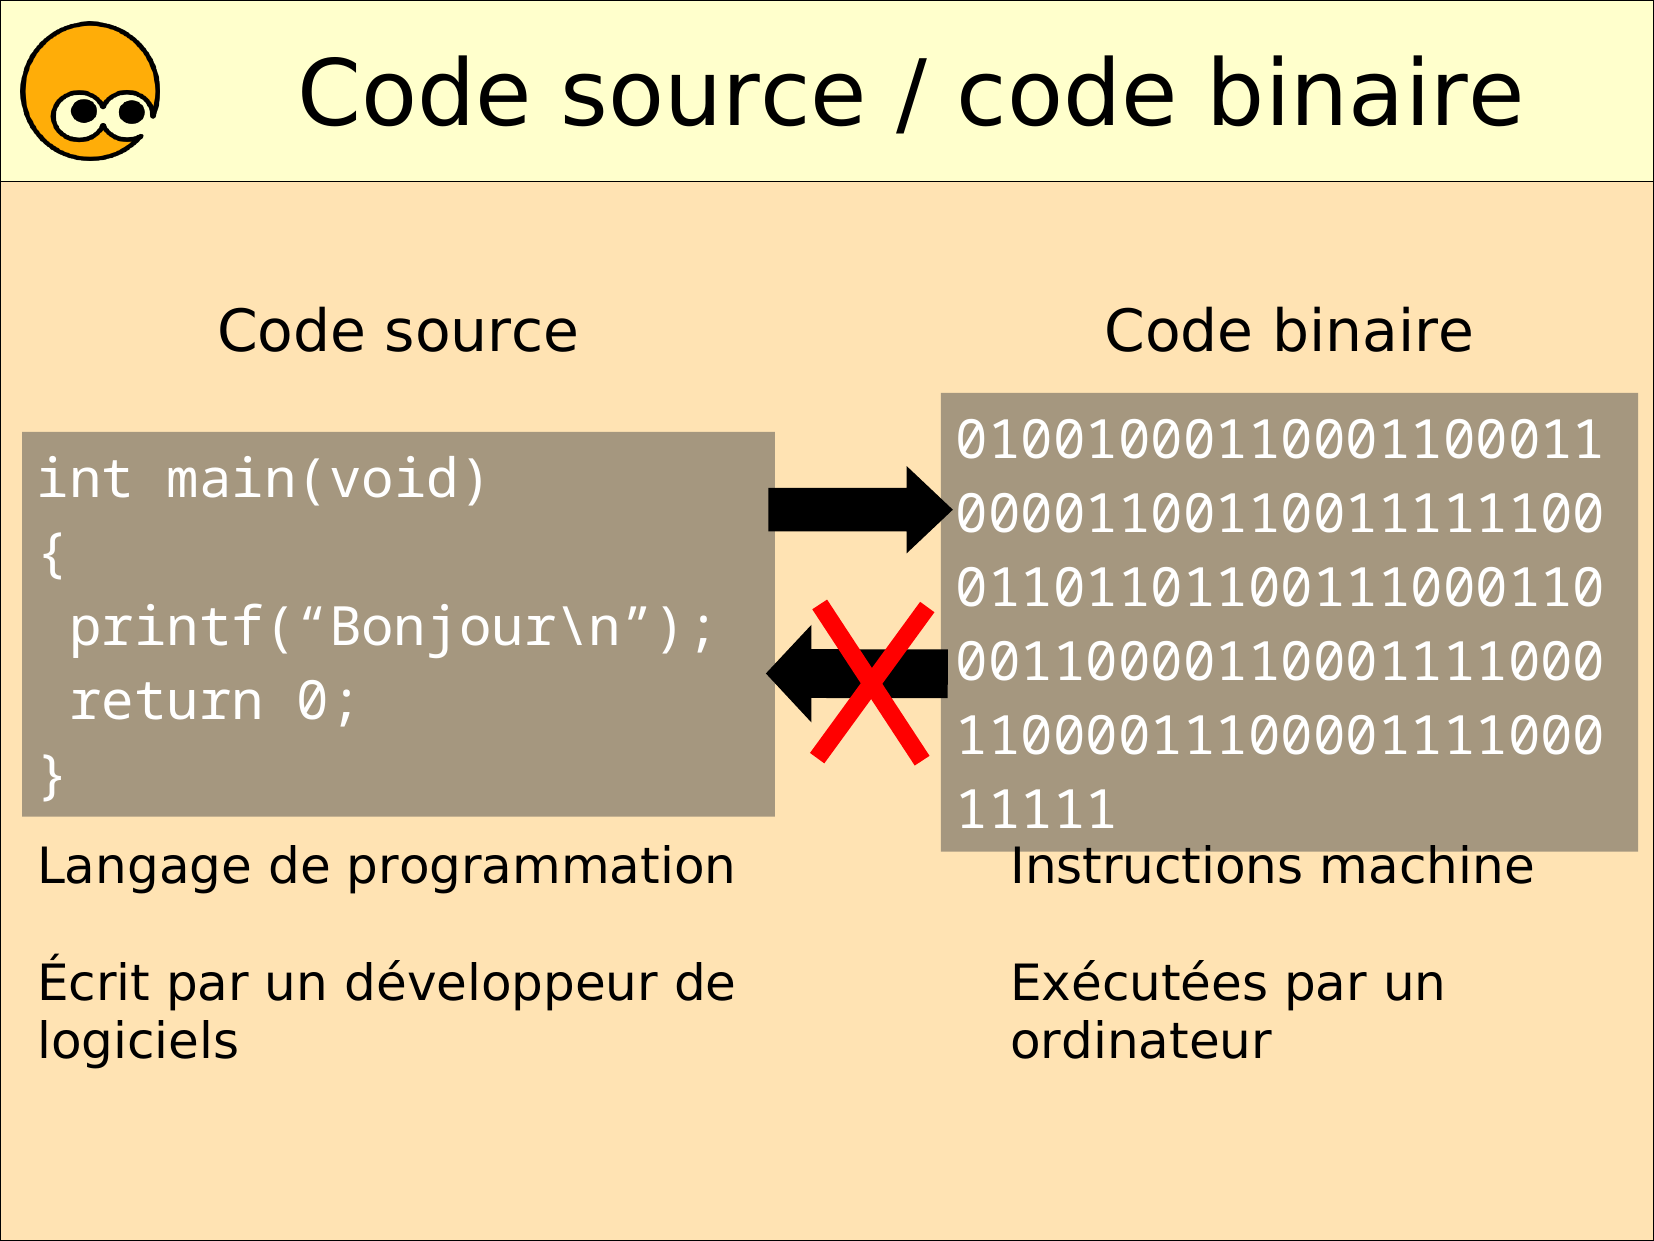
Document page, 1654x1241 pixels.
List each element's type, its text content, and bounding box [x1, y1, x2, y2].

text_box [768, 466, 953, 554]
text_box [861, 649, 885, 666]
title Code source / code binaire [203, 33, 1620, 154]
text_box [883, 649, 948, 699]
picture [20, 21, 160, 161]
text_box Instructions machine Exécutées par un ordinateur [995, 830, 1584, 1078]
text_box [765, 624, 860, 723]
text_box 010010001100011000110000110011001111110001101101100111000110001100001100011110001100001110000111100011111 [940, 392, 1639, 786]
text_box int main(void) { printf(“Bonjour\n”); return 0; } [22, 431, 775, 762]
text_box Code source [186, 289, 611, 382]
text_box Code binaire [1089, 289, 1490, 382]
text_box Langage de programmation Écrit par un développeur de logiciels [22, 830, 775, 1078]
